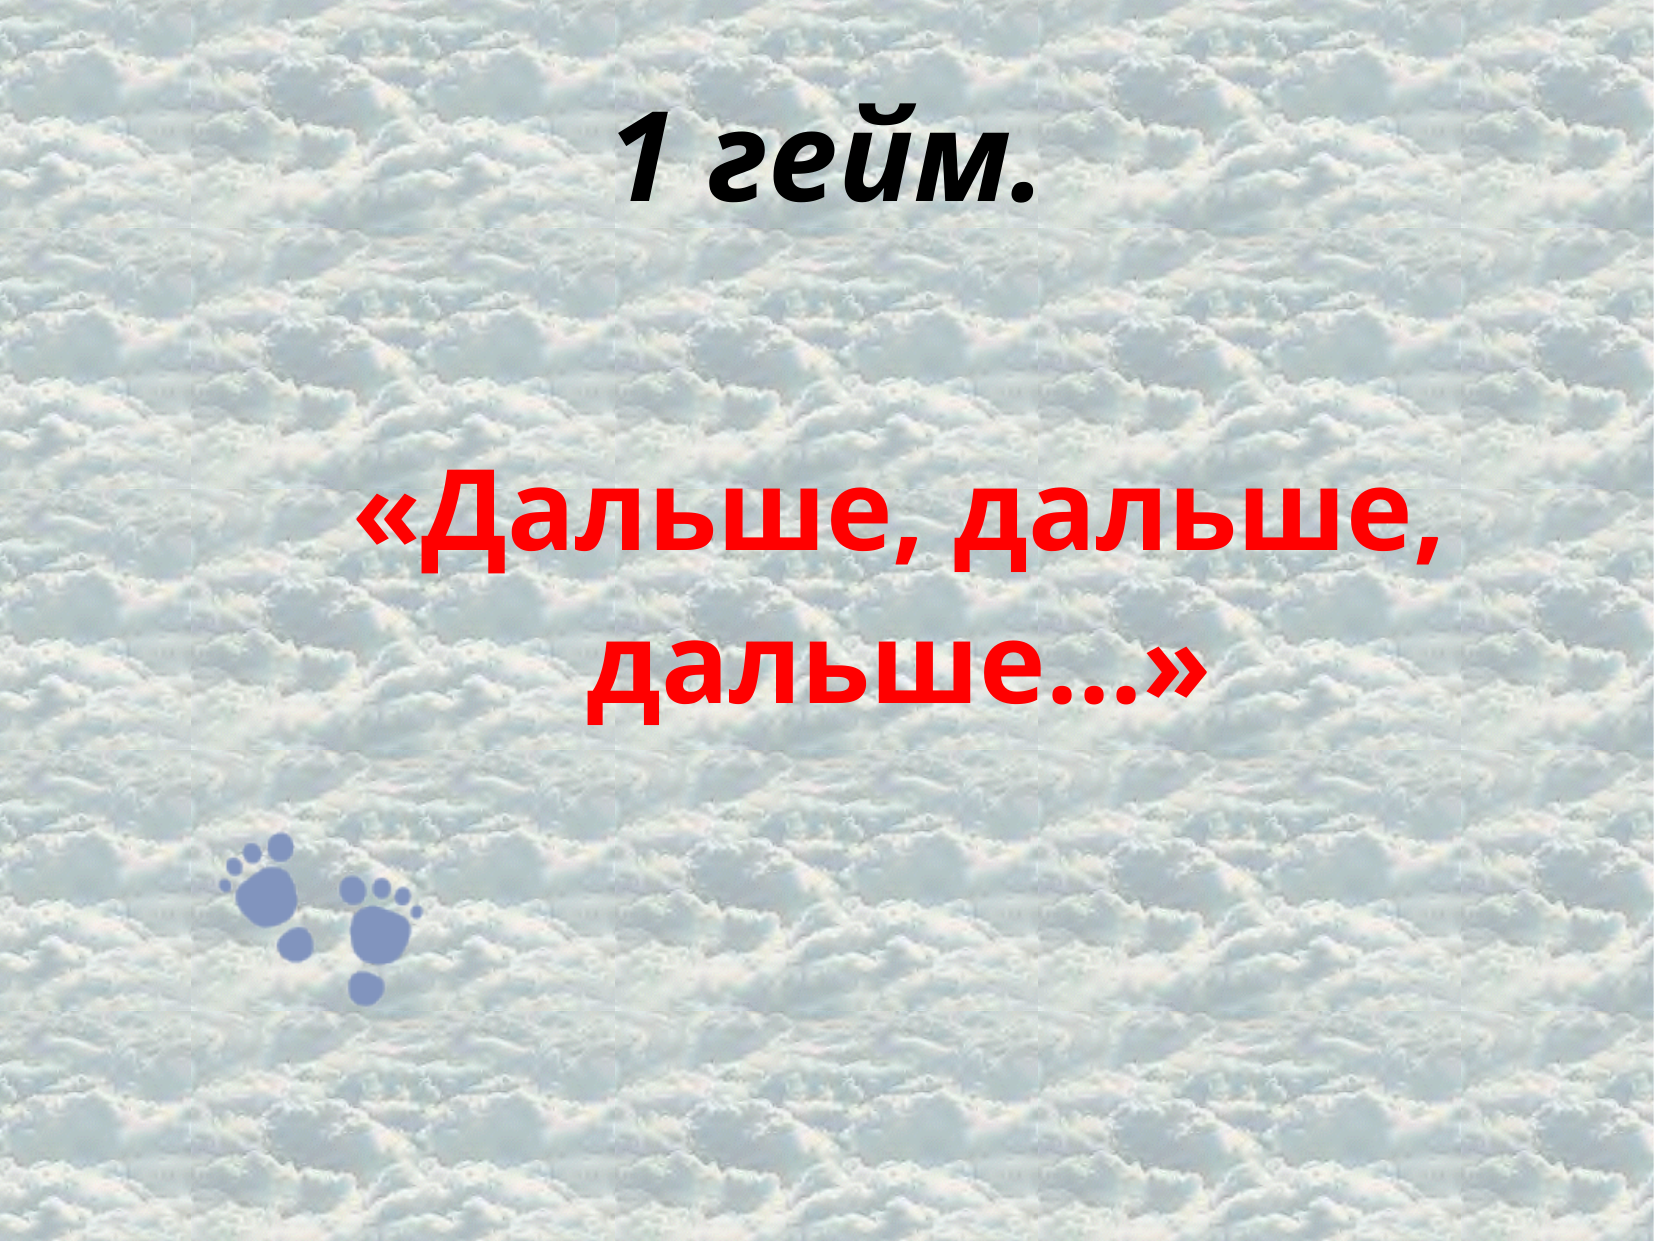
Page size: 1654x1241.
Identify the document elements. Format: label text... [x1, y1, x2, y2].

subtitle «Дальше, дальше, дальше...» [203, 193, 1595, 975]
title 1 гейм. [82, 56, 1571, 250]
picture [0, 0, 1654, 1241]
